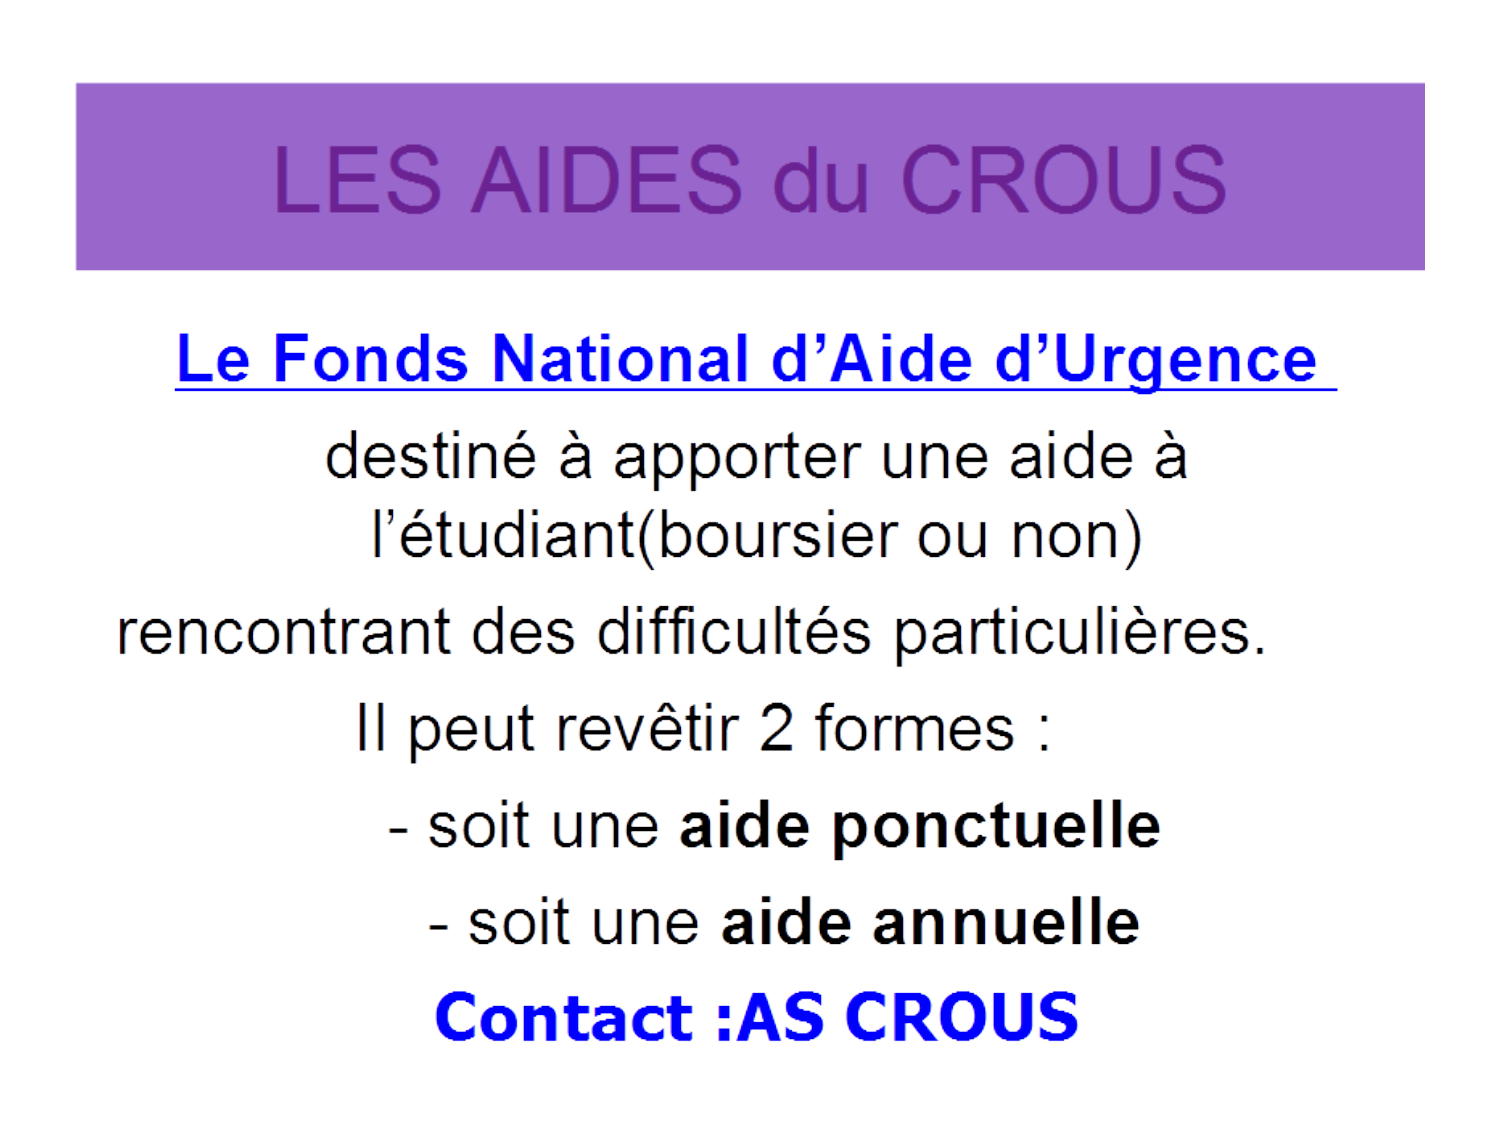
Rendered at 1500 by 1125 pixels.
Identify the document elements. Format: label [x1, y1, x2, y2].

picture [75, 82, 1425, 1043]
